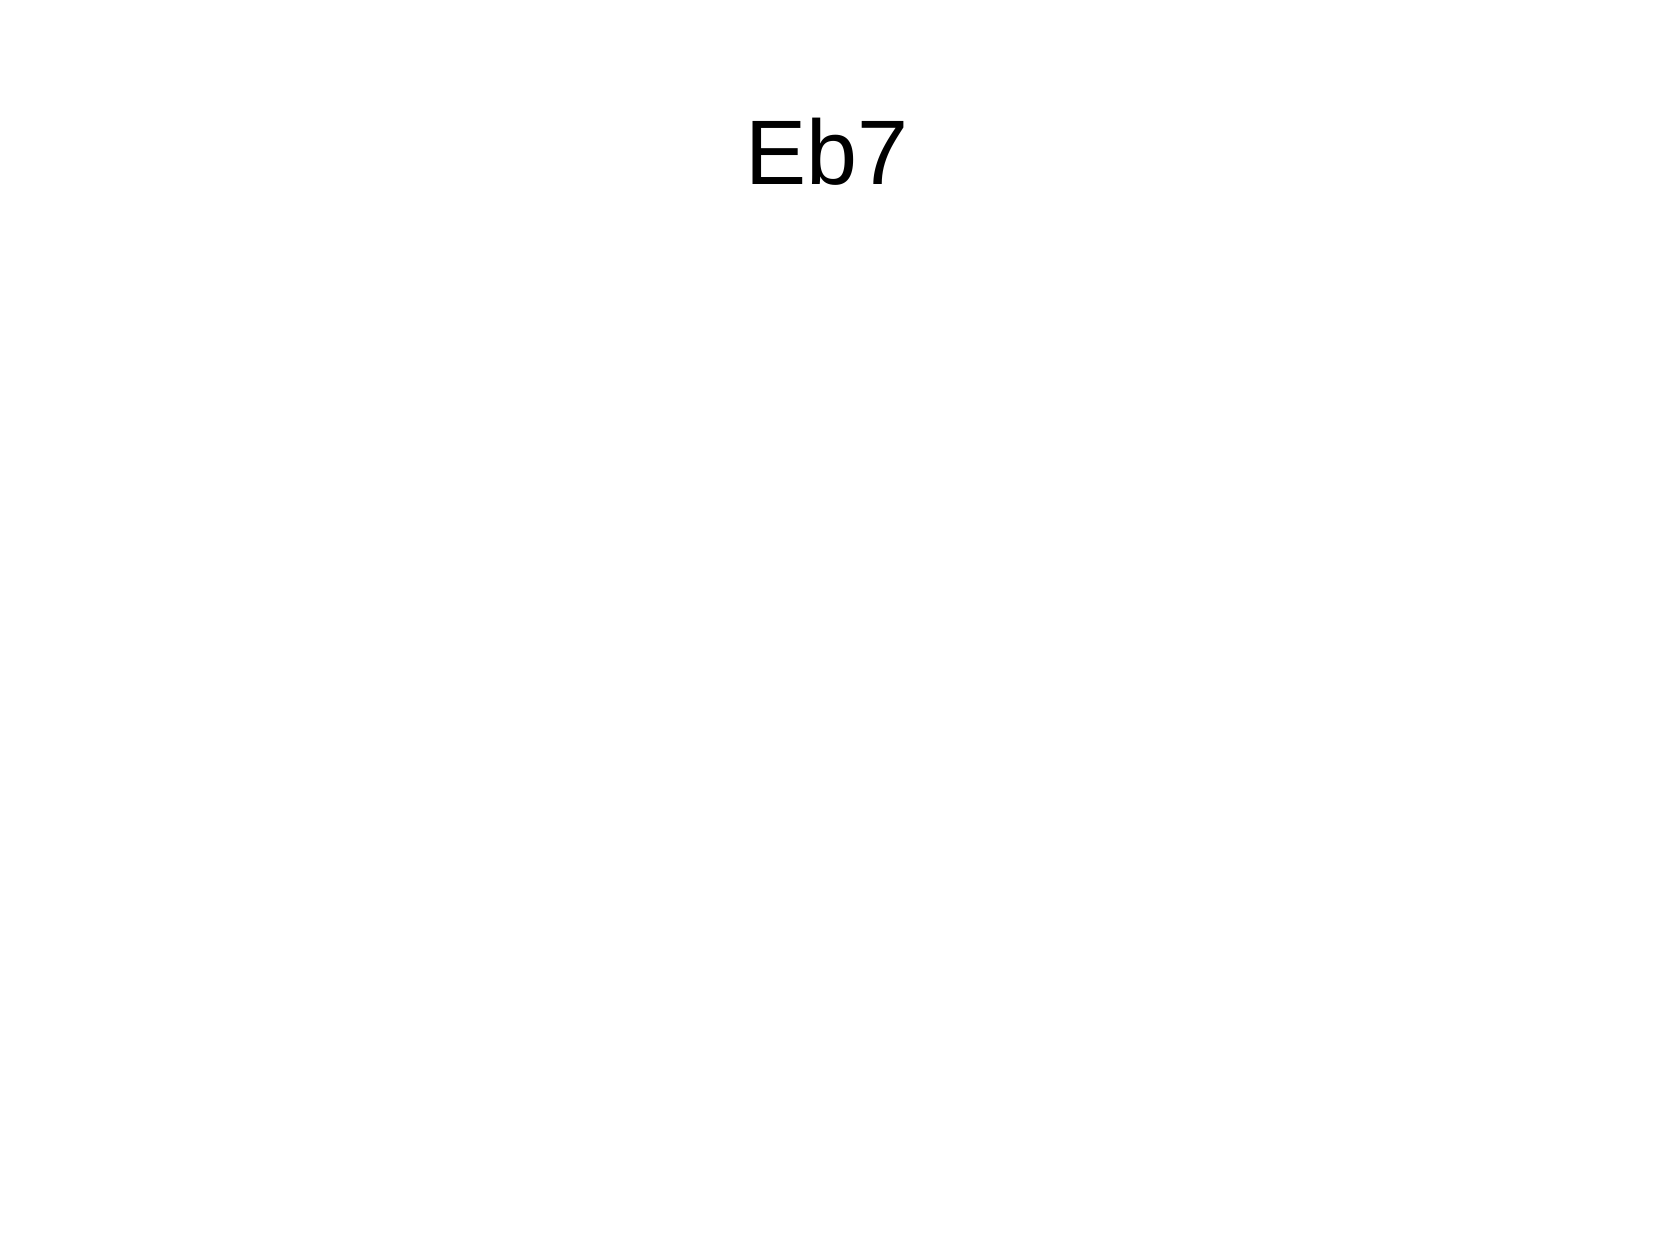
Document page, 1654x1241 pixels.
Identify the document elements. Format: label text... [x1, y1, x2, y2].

title Eb7 [82, 49, 1571, 257]
